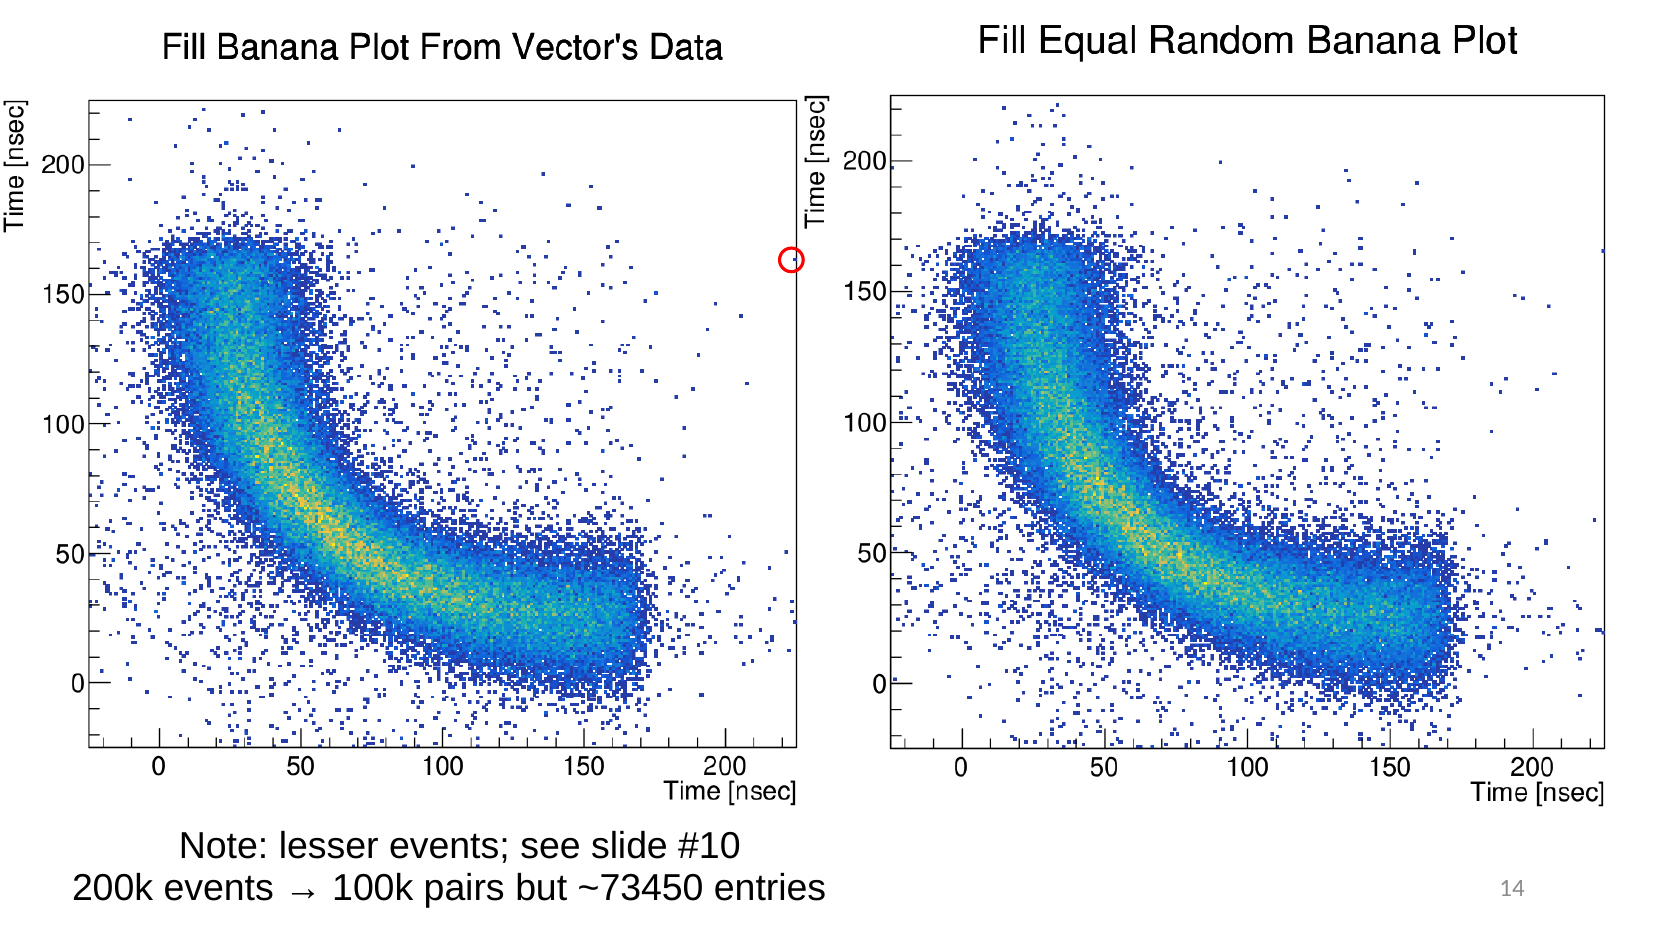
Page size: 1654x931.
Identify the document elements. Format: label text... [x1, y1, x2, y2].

text_box Note: lesser events; see slide #10 200k events → 100k pairs but ~73450 entries [57, 817, 863, 917]
picture [2, 17, 1619, 821]
